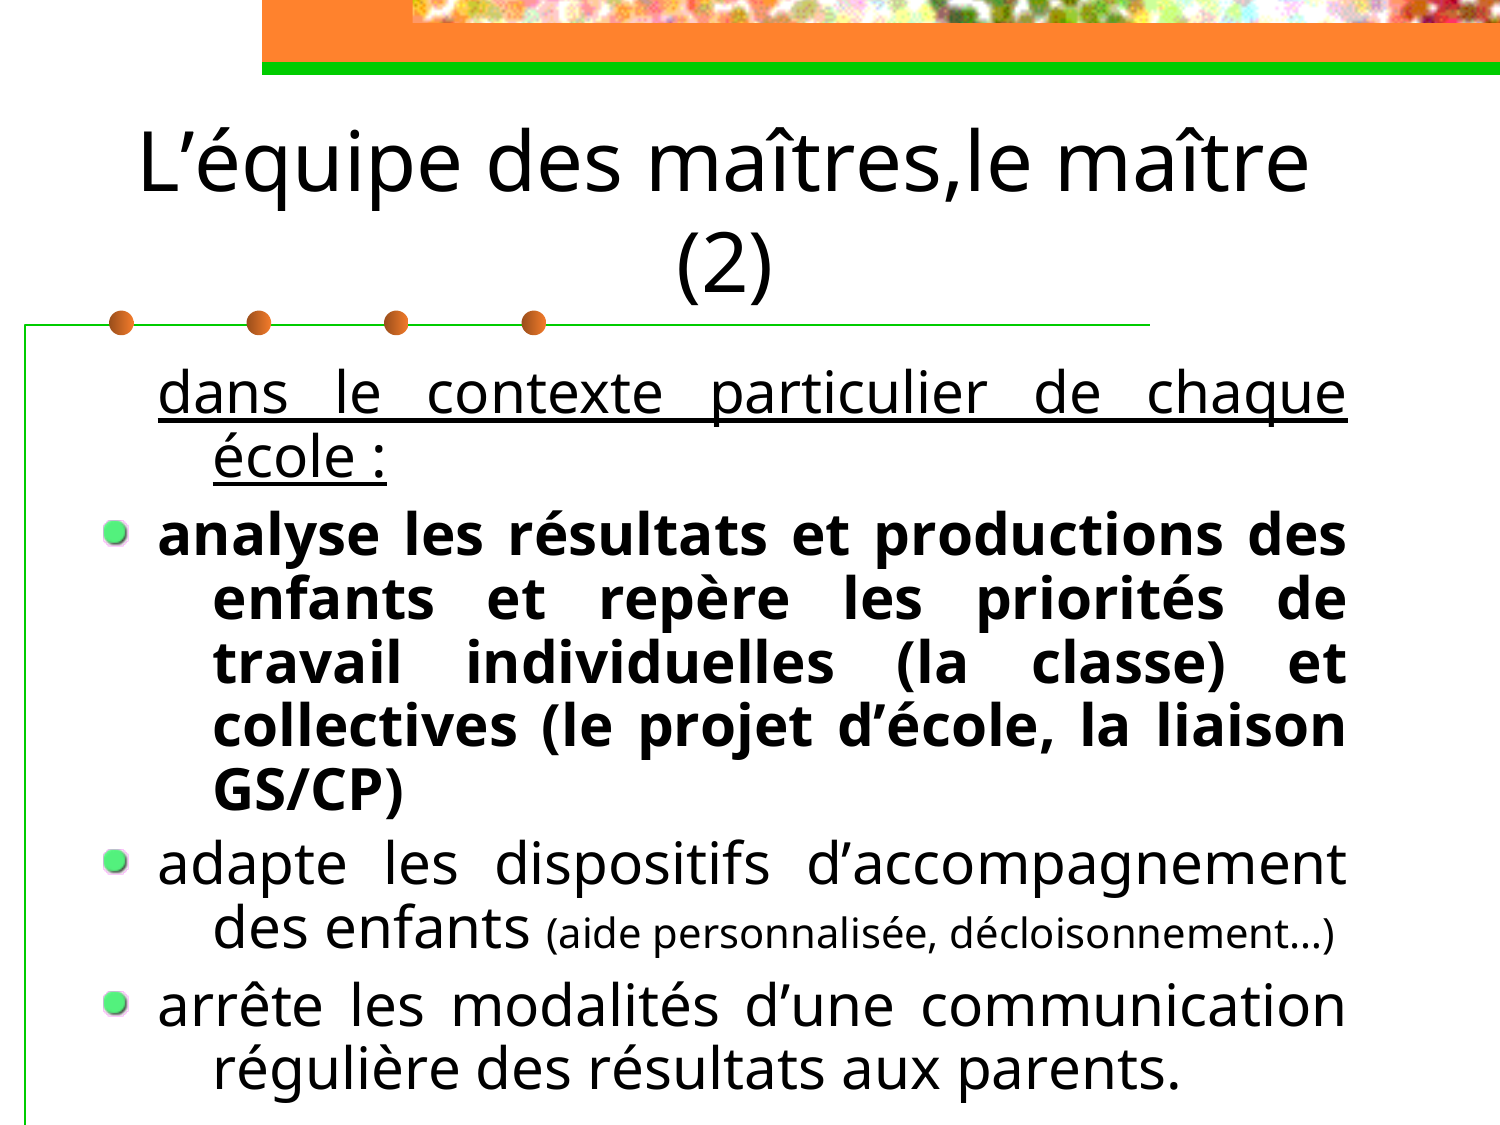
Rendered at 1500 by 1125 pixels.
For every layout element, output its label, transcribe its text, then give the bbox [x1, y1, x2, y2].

list dans le contexte particulier de chaque école : analyse les résultats et productions des enfants et repère les priorités de travail individuelles (la classe) et collectives (le projet d’école, la liaison GS/CP) adapte les dispositifs d’accompagnement des enfants (aide personnalisée, décloisonnement…) arrête les modalités d’une communication régulière des résultats aux parents. [87, 350, 1363, 1059]
picture [412, 0, 1500, 23]
title L’équipe des maîtres,le maître (2) [87, 99, 1363, 288]
